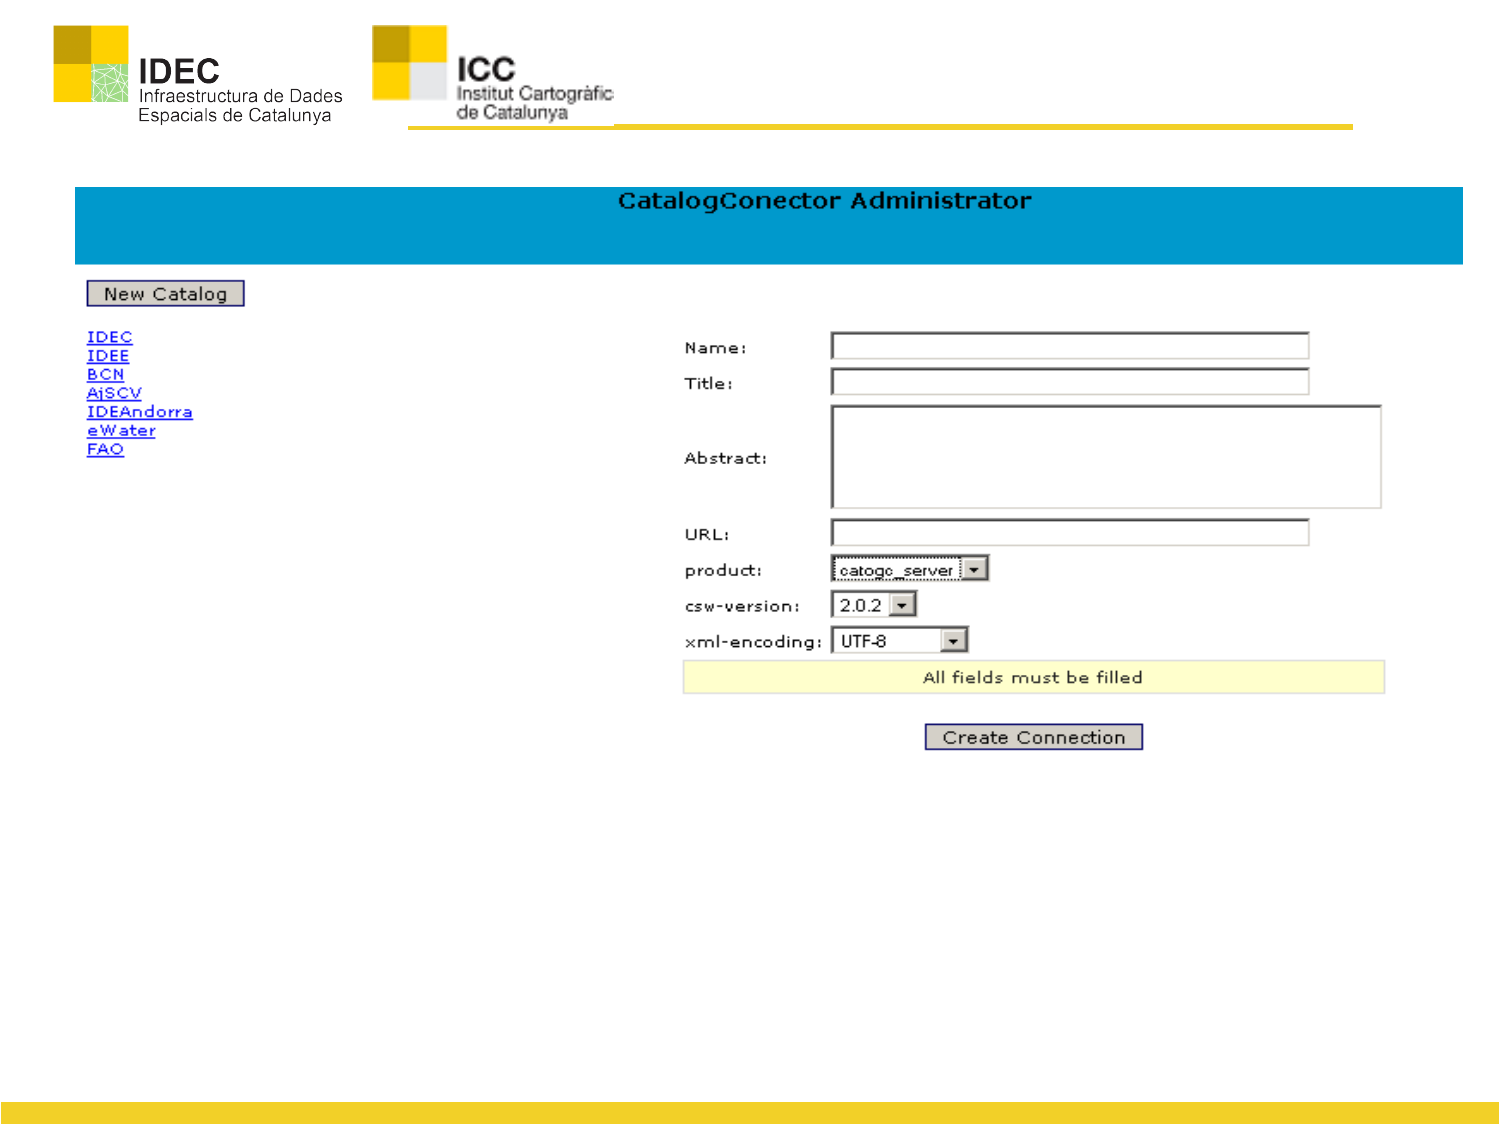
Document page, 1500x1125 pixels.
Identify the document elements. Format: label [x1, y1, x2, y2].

text_box [0, 1101, 1500, 1125]
chart [53, 25, 343, 126]
picture [75, 265, 1463, 826]
picture [372, 25, 614, 126]
